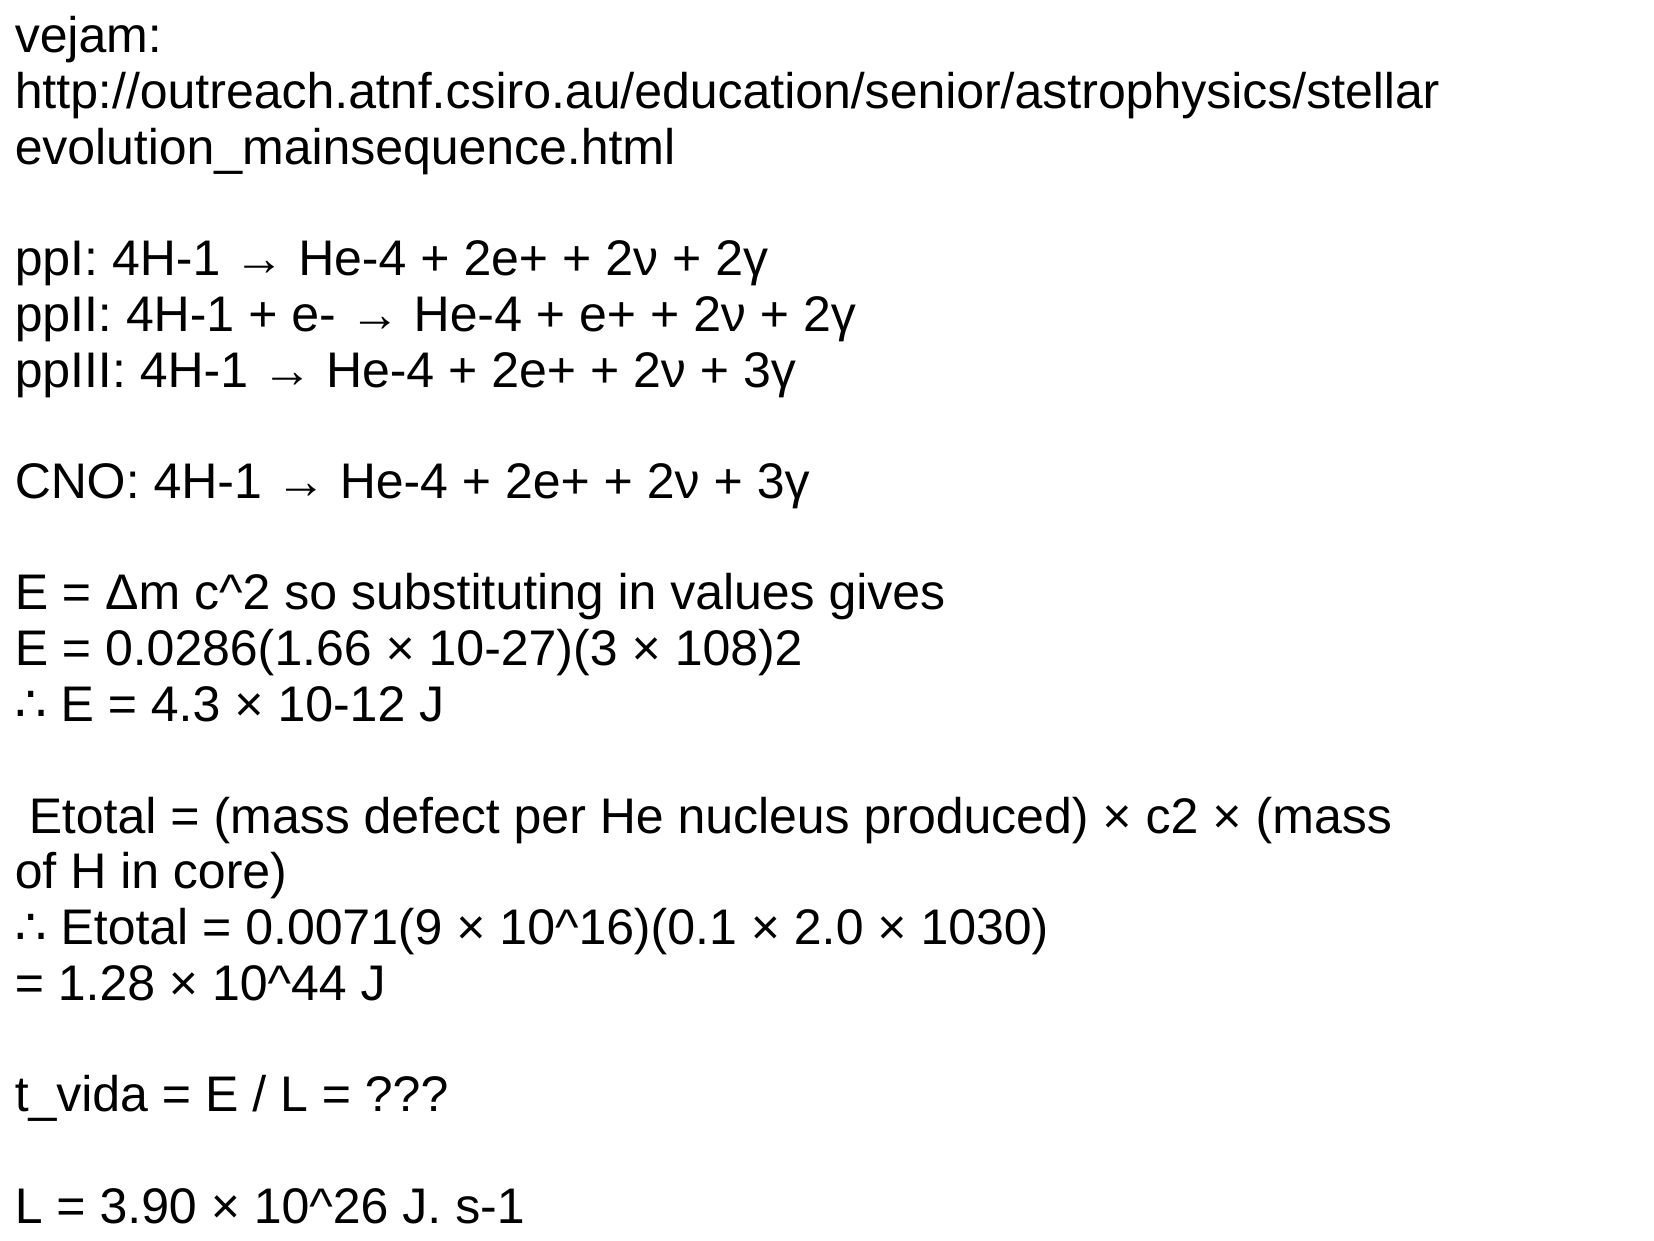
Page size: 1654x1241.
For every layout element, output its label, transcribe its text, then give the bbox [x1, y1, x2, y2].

text_box vejam: http://outreach.atnf.csiro.au/education/senior/astrophysics/stellarevolution_mainsequence.html ppI: 4H-1 → He-4 + 2e+ + 2ν + 2γ ppII: 4H-1 + e- → He-4 + e+ + 2ν + 2γ ppIII: 4H-1 → He-4 + 2e+ + 2ν + 3γ CNO: 4H-1 → He-4 + 2e+ + 2ν + 3γ E = Δm c^2 so substituting in values gives E = 0.0286(1.66 × 10-27)(3 × 108)2 ∴ E = 4.3 × 10-12 J Etotal = (mass defect per He nucleus produced) × c2 × (mass of H in core) ∴ Etotal = 0.0071(9 × 10^16)(0.1 × 2.0 × 1030) = 1.28 × 10^44 J t_vida = E / L = ??? L = 3.90 × 10^26 J. s-1 [0, 0, 1463, 1241]
